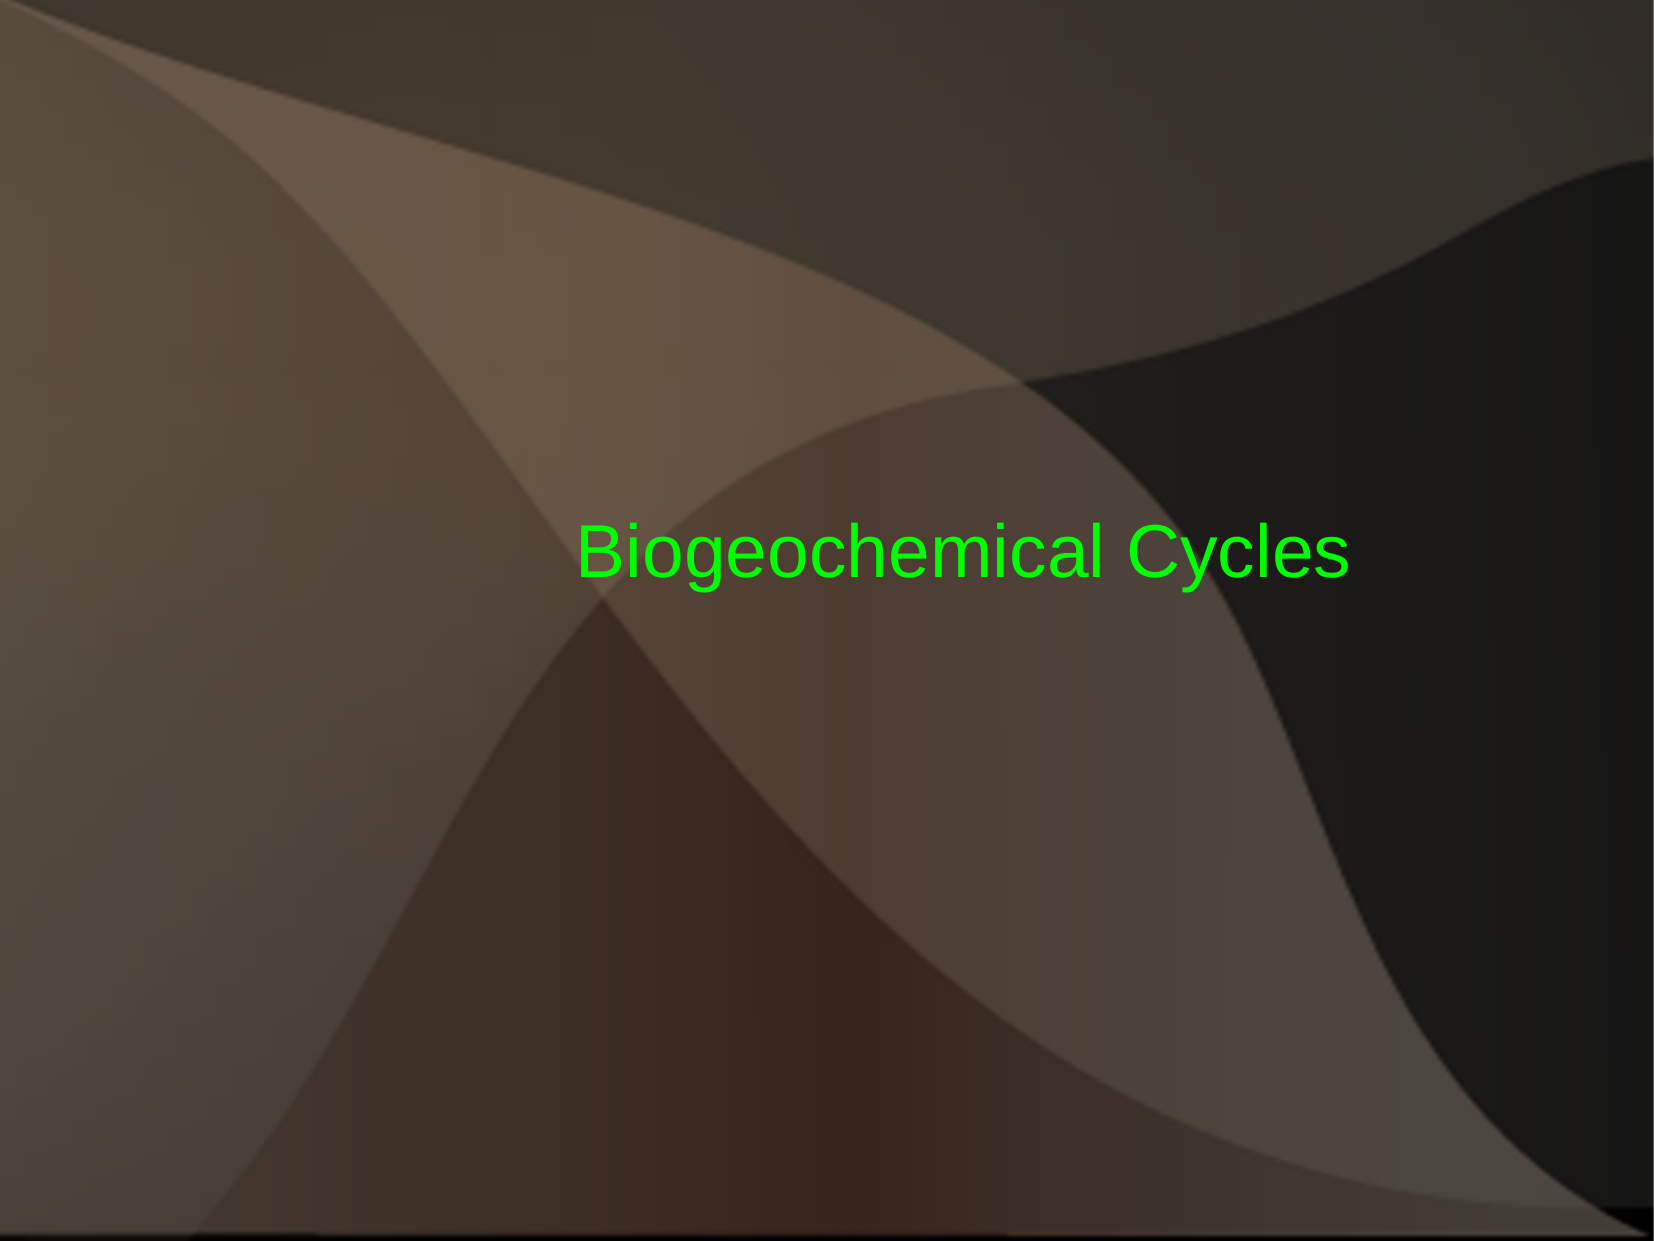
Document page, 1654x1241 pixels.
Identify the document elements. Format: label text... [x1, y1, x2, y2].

picture [0, 0, 1654, 1241]
text_box Biogeochemical Cycles [561, 501, 1366, 601]
